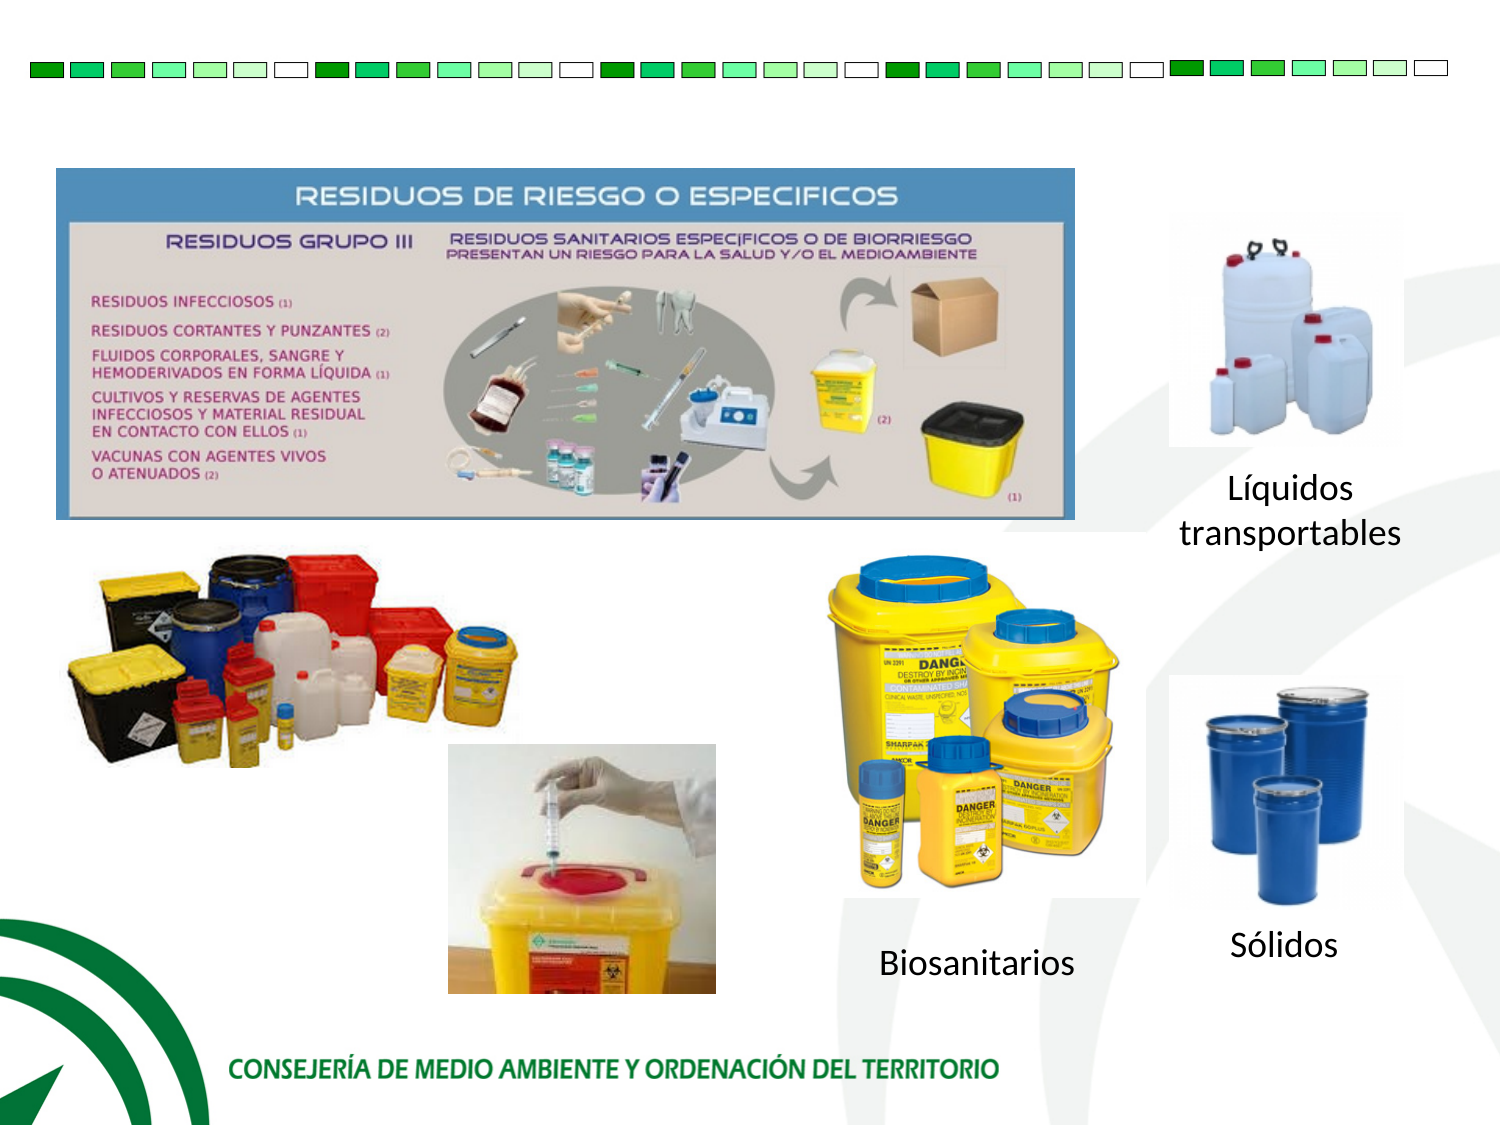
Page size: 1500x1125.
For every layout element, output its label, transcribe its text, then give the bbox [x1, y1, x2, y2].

picture [0, 0, 1500, 1125]
title Líquidos transportables [1163, 448, 1418, 567]
title Sólidos [1157, 909, 1412, 1020]
title Biosanitarios [850, 905, 1105, 1016]
